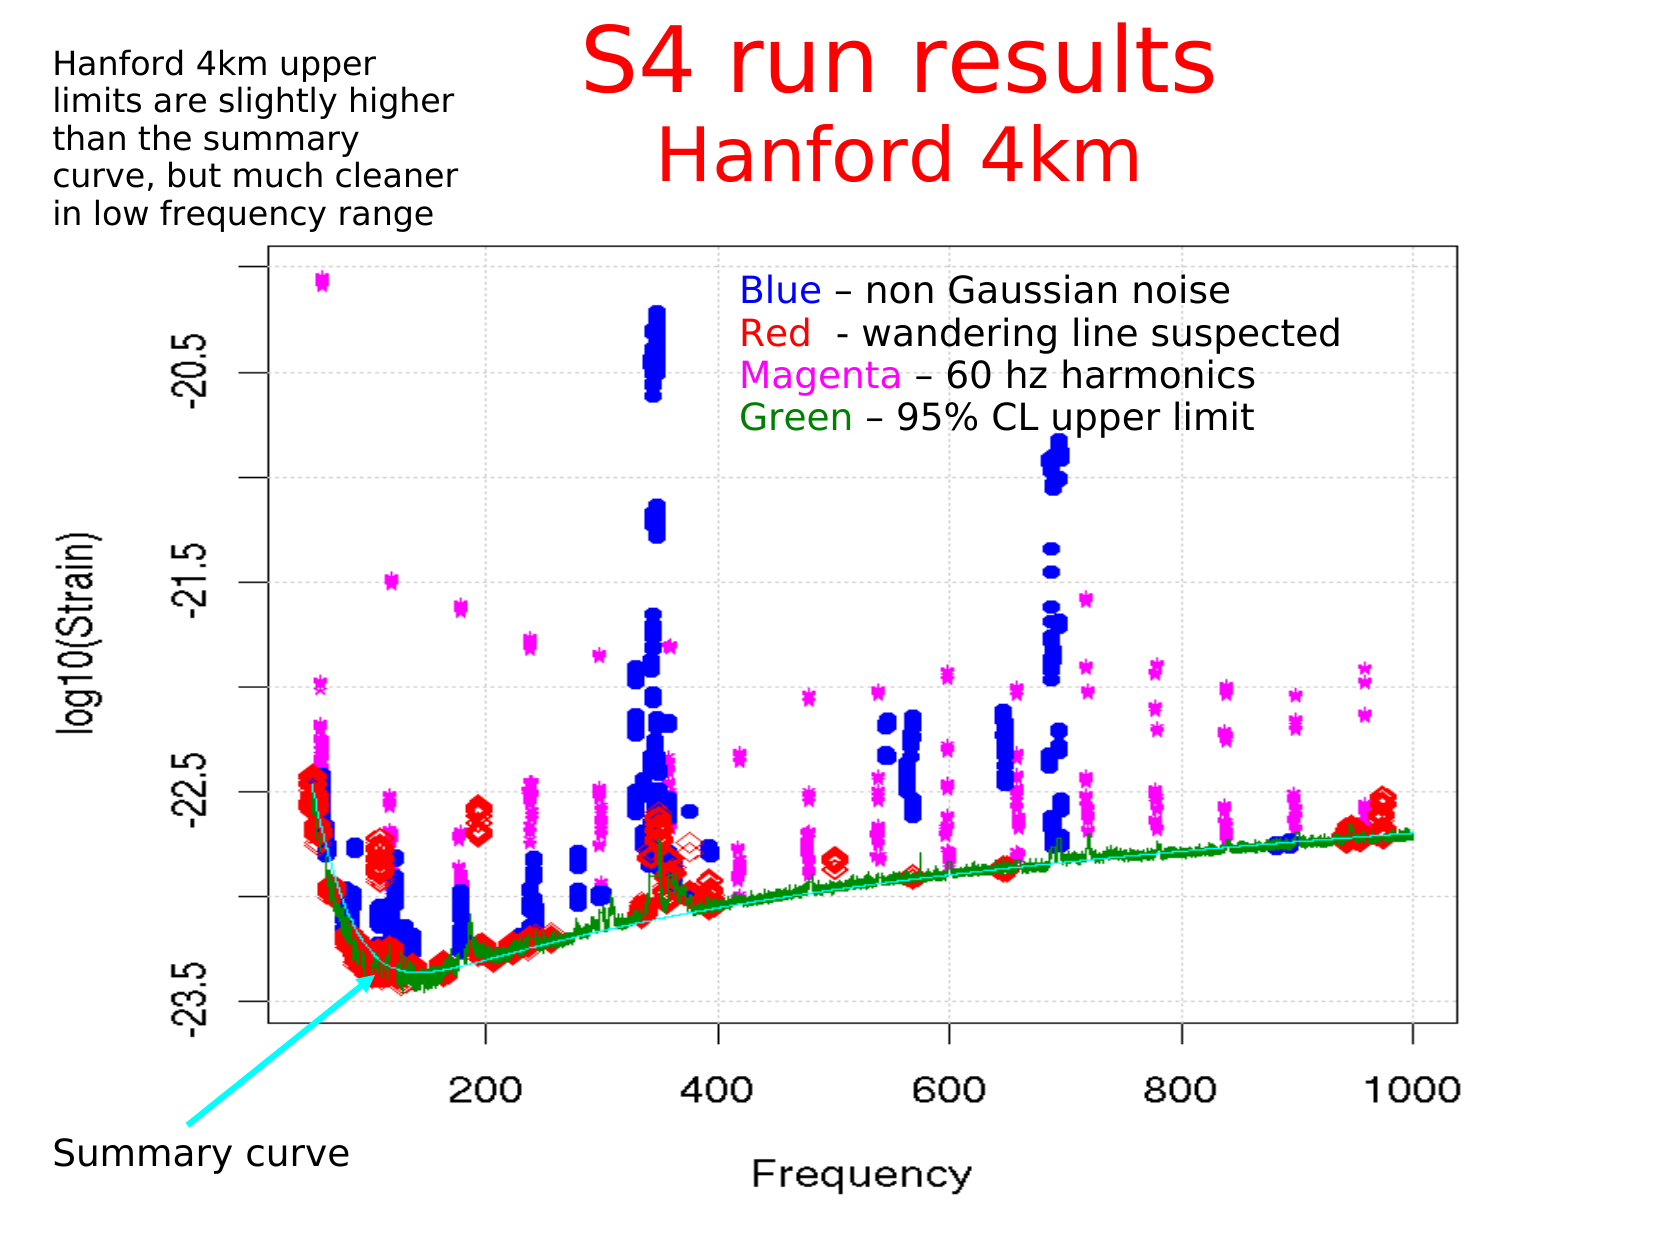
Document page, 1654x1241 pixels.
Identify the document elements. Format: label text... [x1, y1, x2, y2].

title S4 run results Hanford 4km [487, 0, 1313, 208]
text_box Summary curve [37, 1124, 375, 1183]
text_box Hanford 4km upper limits are slightly higher than the summary curve, but much cleaner in low frequency range [37, 37, 488, 241]
text_box Blue – non Gaussian noise Red - wandering line suspected Magenta – 60 hz harmonics Green – 95% CL upper limit [712, 262, 1463, 447]
picture [37, 74, 1576, 1238]
